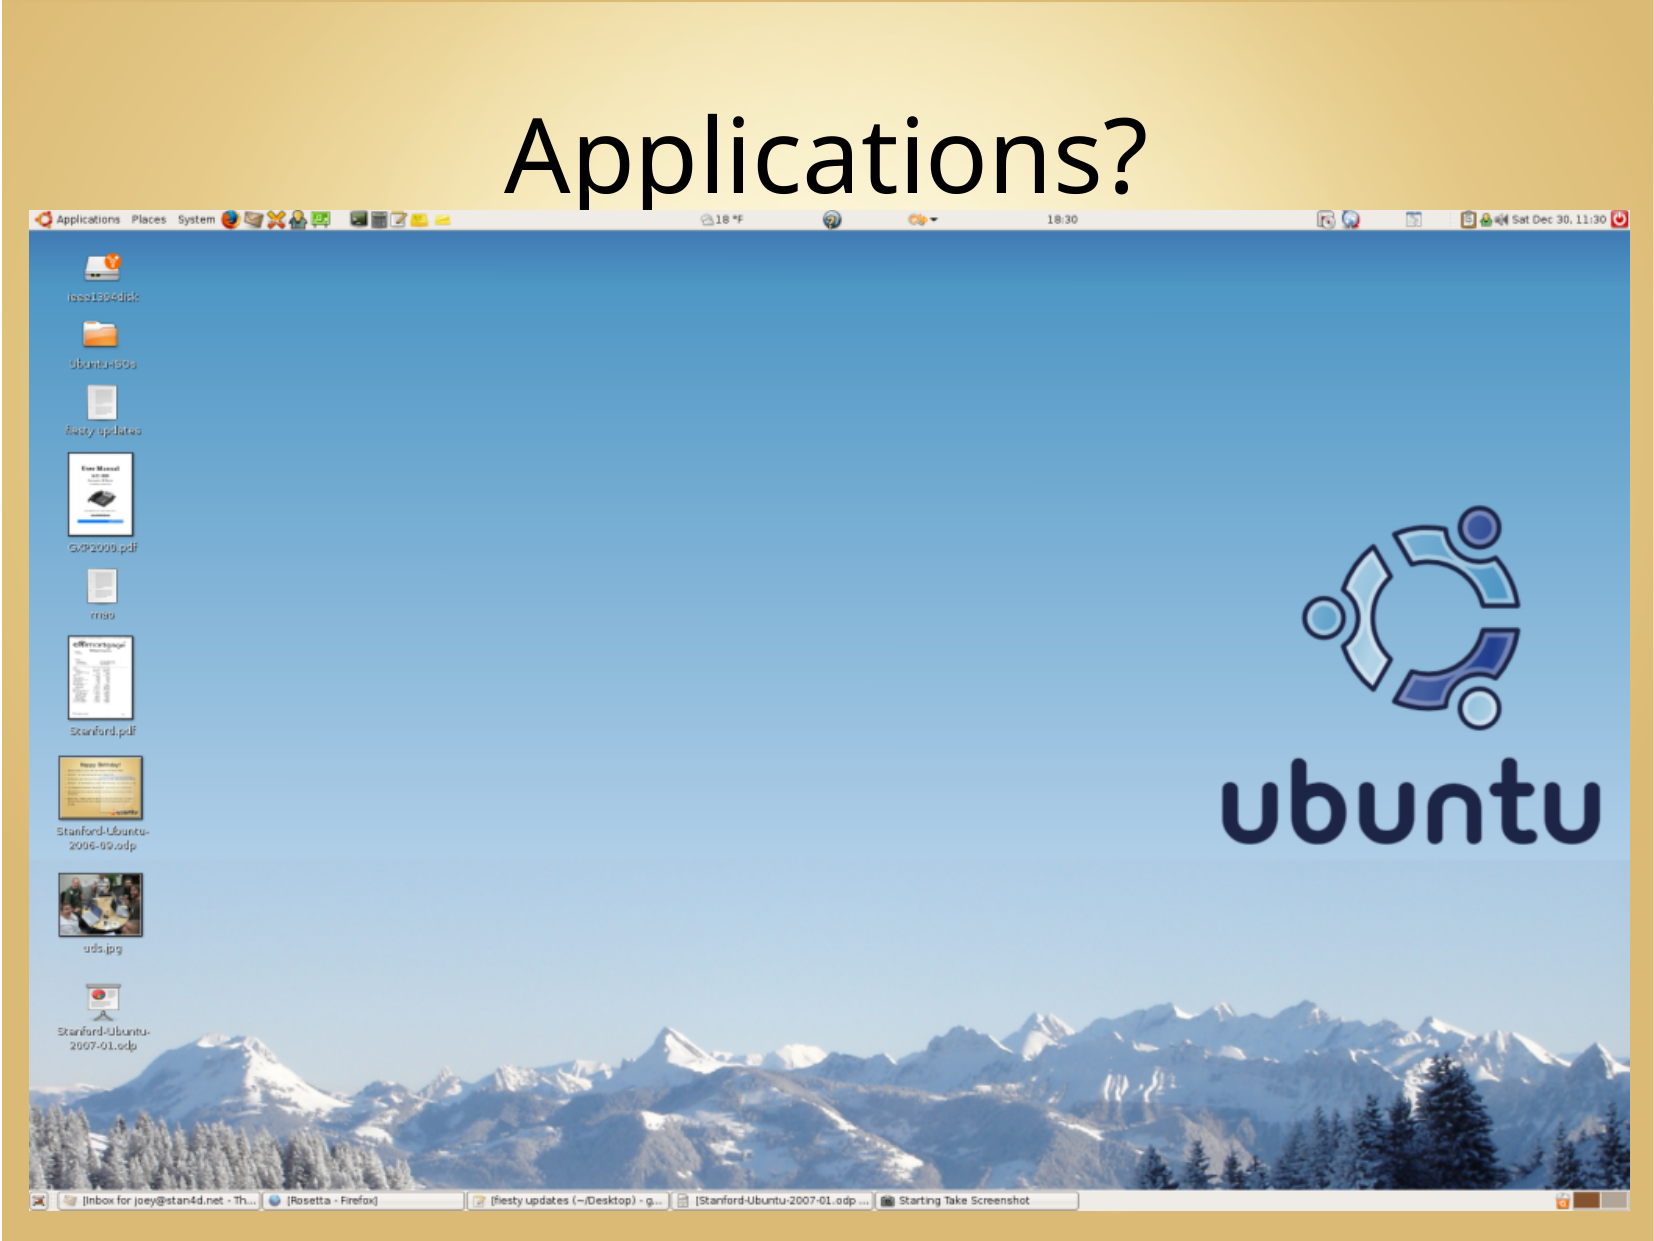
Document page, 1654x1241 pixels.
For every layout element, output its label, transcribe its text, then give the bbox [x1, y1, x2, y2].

picture [2, 0, 1654, 1241]
title Applications? [82, 49, 1571, 210]
